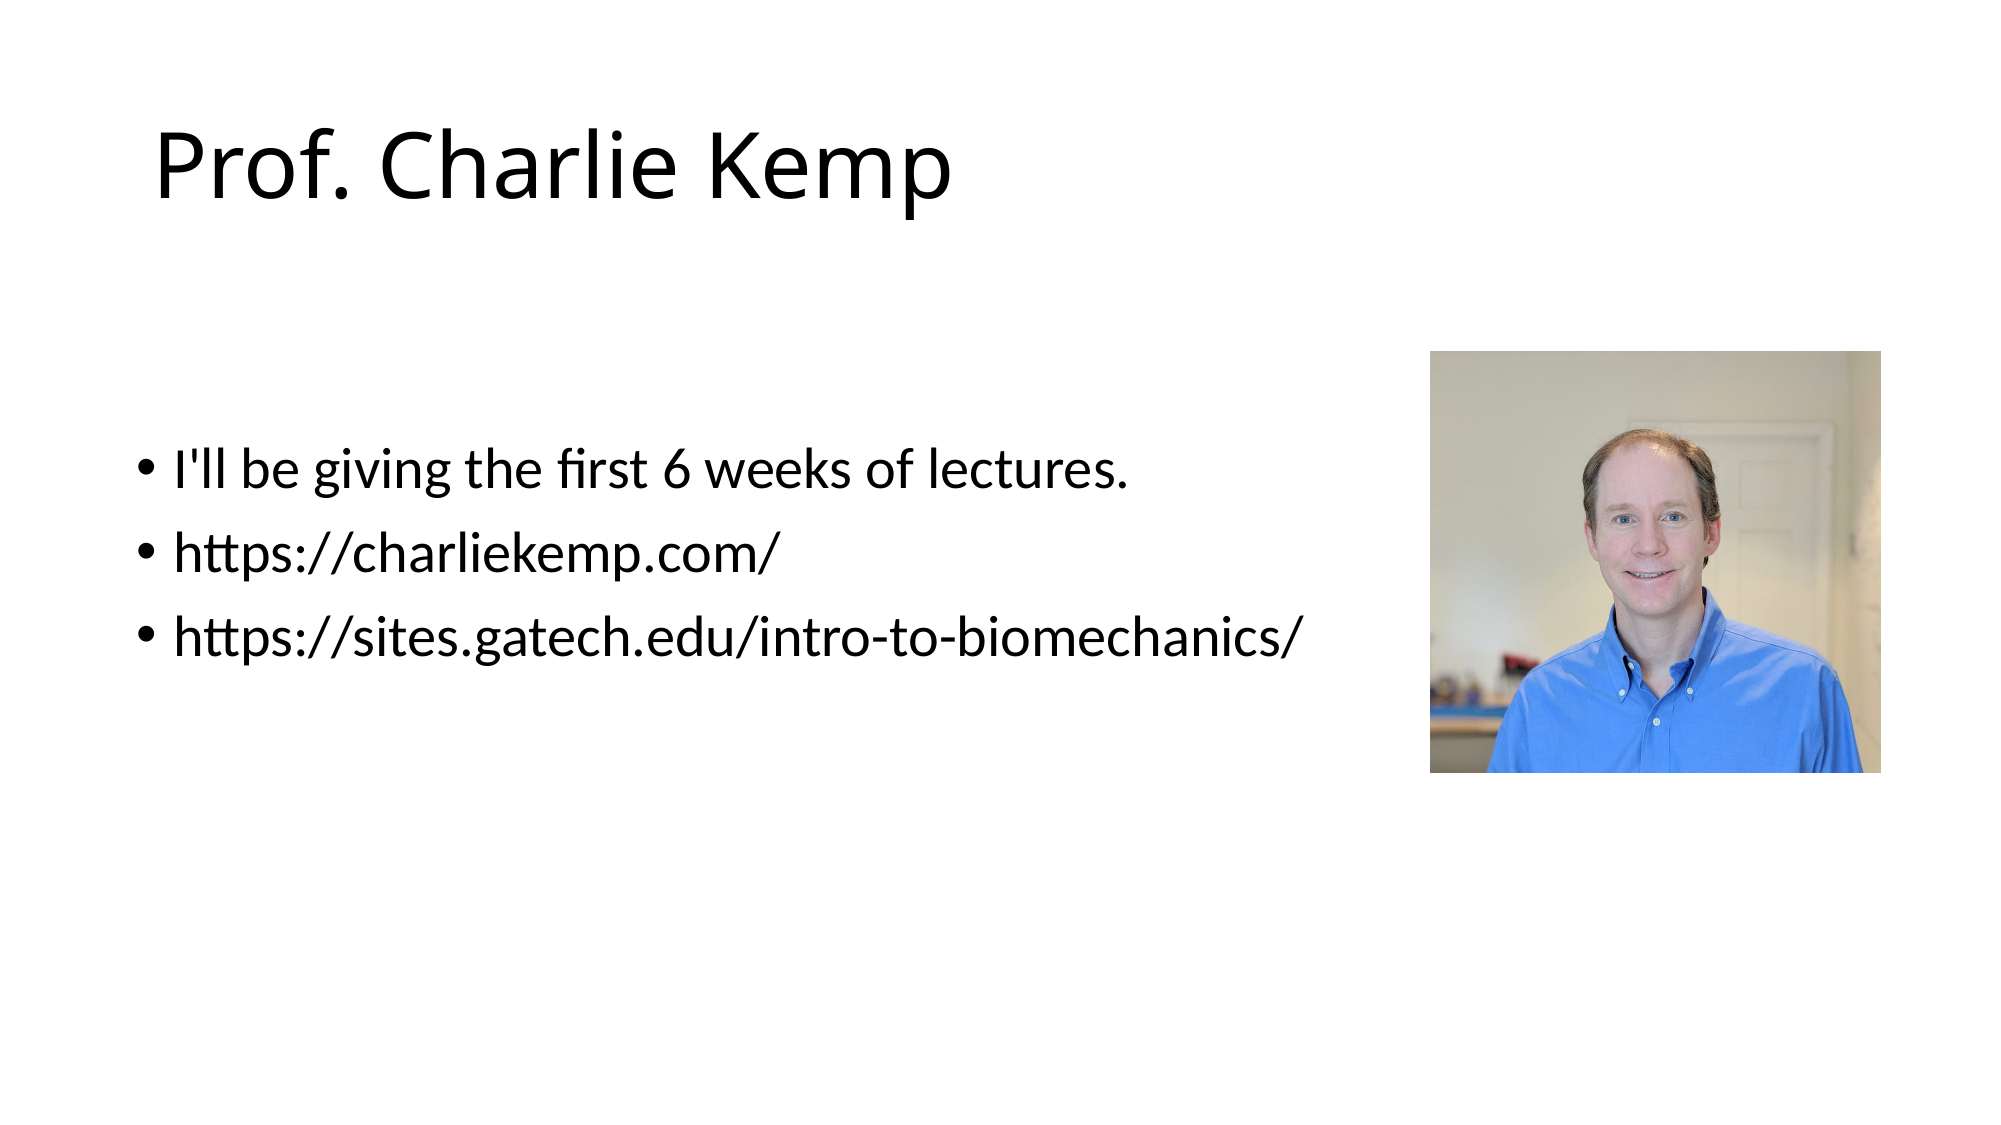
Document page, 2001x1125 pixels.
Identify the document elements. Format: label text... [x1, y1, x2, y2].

list I'll be giving the first 6 weeks of lectures. https://charliekemp.com/ https://sites.gatech.edu/intro-to-biomechanics/ [121, 430, 1398, 834]
picture [1430, 351, 1881, 774]
title Prof. Charlie Kemp [137, 59, 1863, 278]
